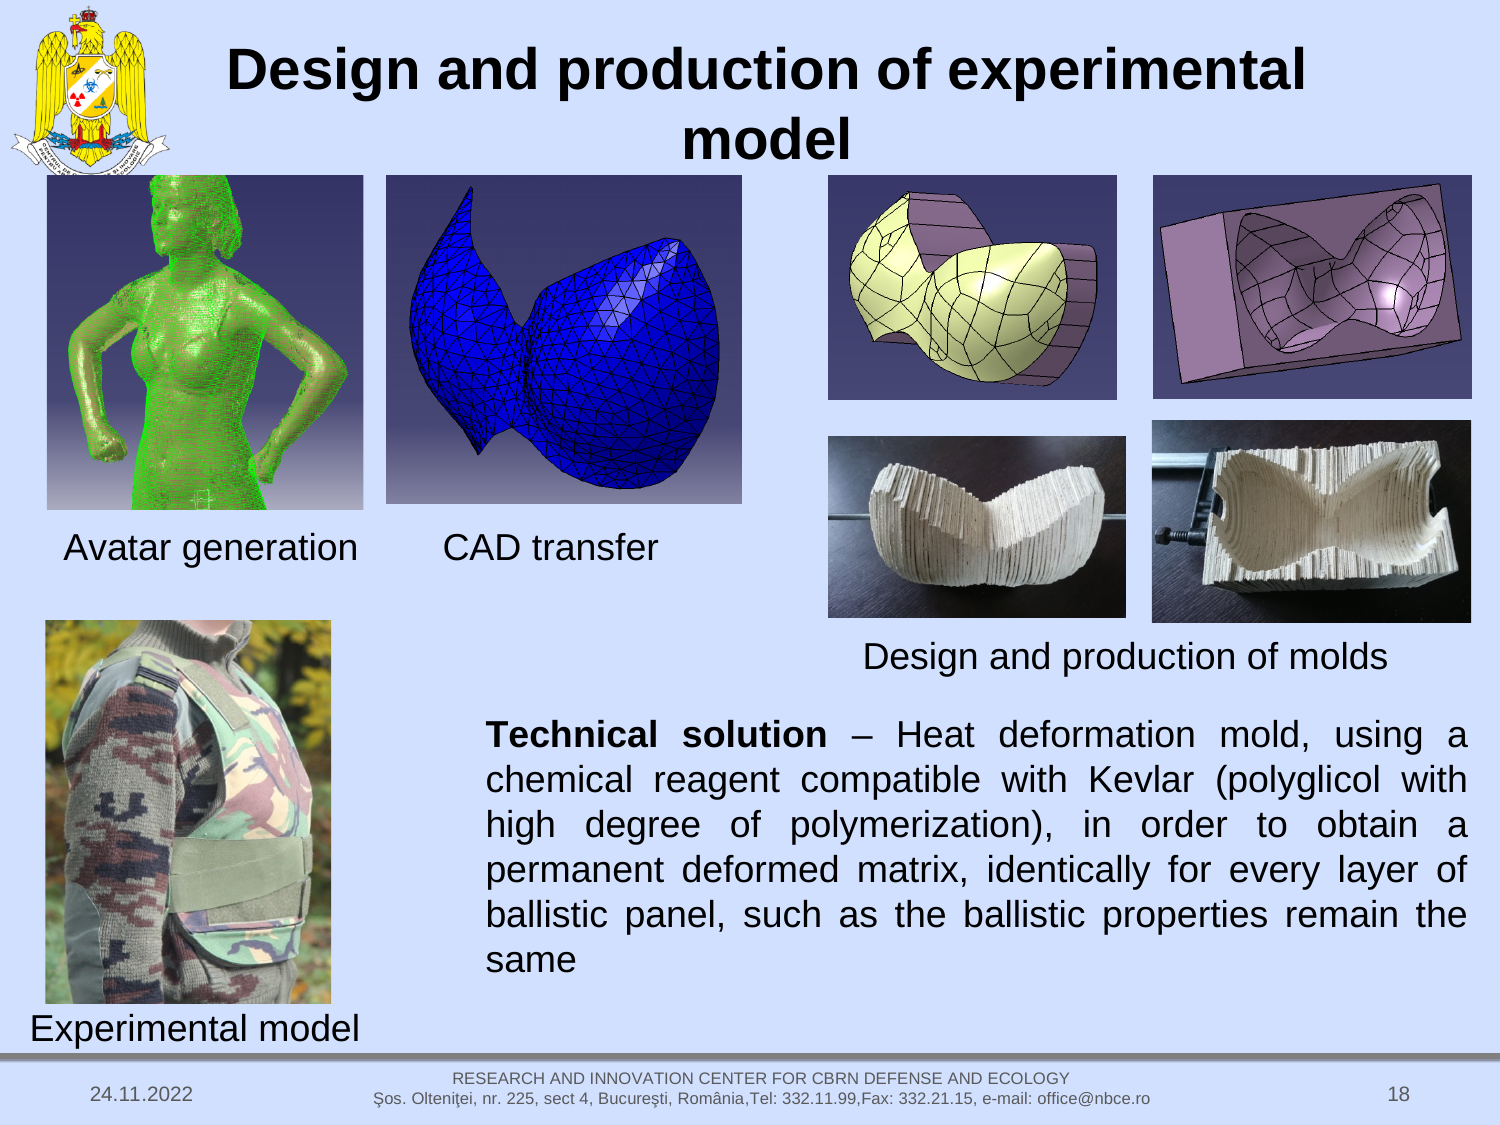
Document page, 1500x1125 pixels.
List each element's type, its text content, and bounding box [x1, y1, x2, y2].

text_box Technical solution – Heat deformation mold, using a chemical reagent compatible with Kevlar (polyglicol with high degree of polymerization), in order to obtain a permanent deformed matrix, identically for every layer of ballistic panel, such as the ballistic properties remain the same [470, 702, 1483, 988]
text_box RESEARCH AND INNOVATION CENTER FOR CBRN DEFENSE AND ECOLOGY Şos. Olteniţei, nr. 225, sect 4, Bucureşti, România,Tel: 332.11.99,Fax: 332.21.15, e-mail: office@nbce.ro [289, 1057, 1235, 1118]
text_box Design and production of molds [809, 624, 1442, 685]
text_box <number> [1246, 1062, 1426, 1123]
text_box 24.11.2022 [75, 1062, 266, 1123]
picture [0, 1063, 1500, 1125]
title Design and production of experimental model [183, 7, 1353, 195]
text_box CAD transfer [386, 515, 715, 576]
text_box Experimental model [0, 996, 396, 1057]
text_box Avatar generation [46, 515, 376, 576]
picture [0, 0, 1500, 1053]
